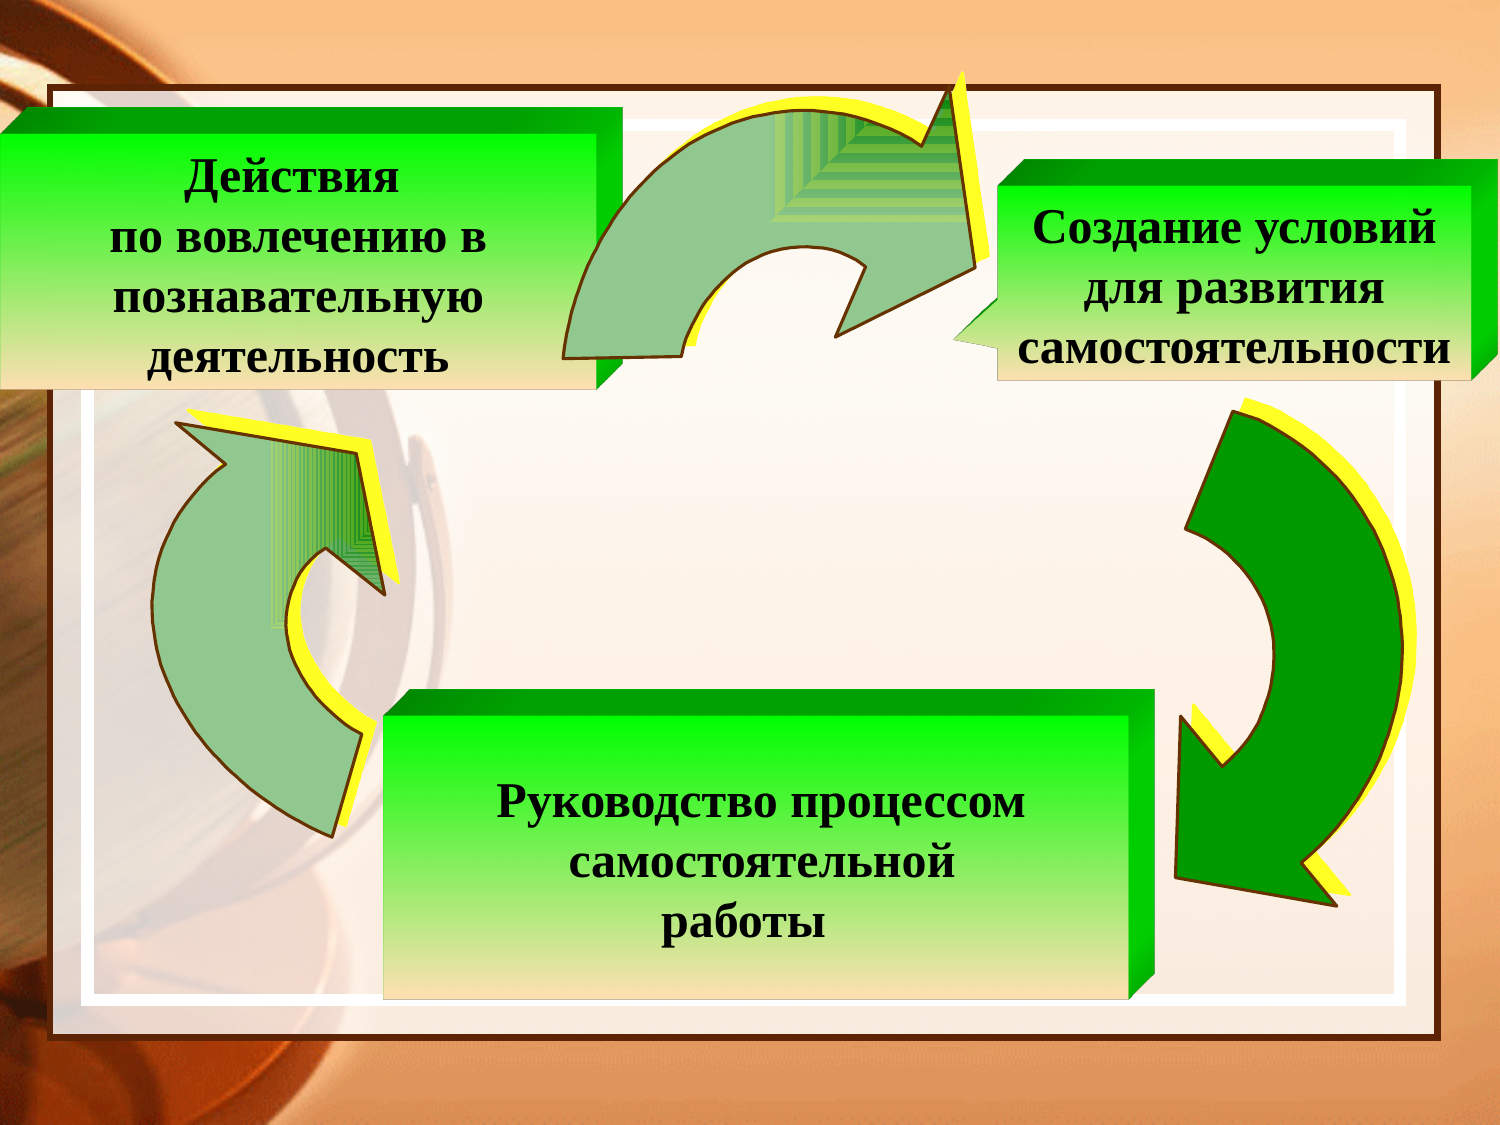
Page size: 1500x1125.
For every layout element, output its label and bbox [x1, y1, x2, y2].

text_box [1175, 411, 1403, 907]
text_box [563, 86, 976, 359]
text_box [151, 422, 385, 838]
